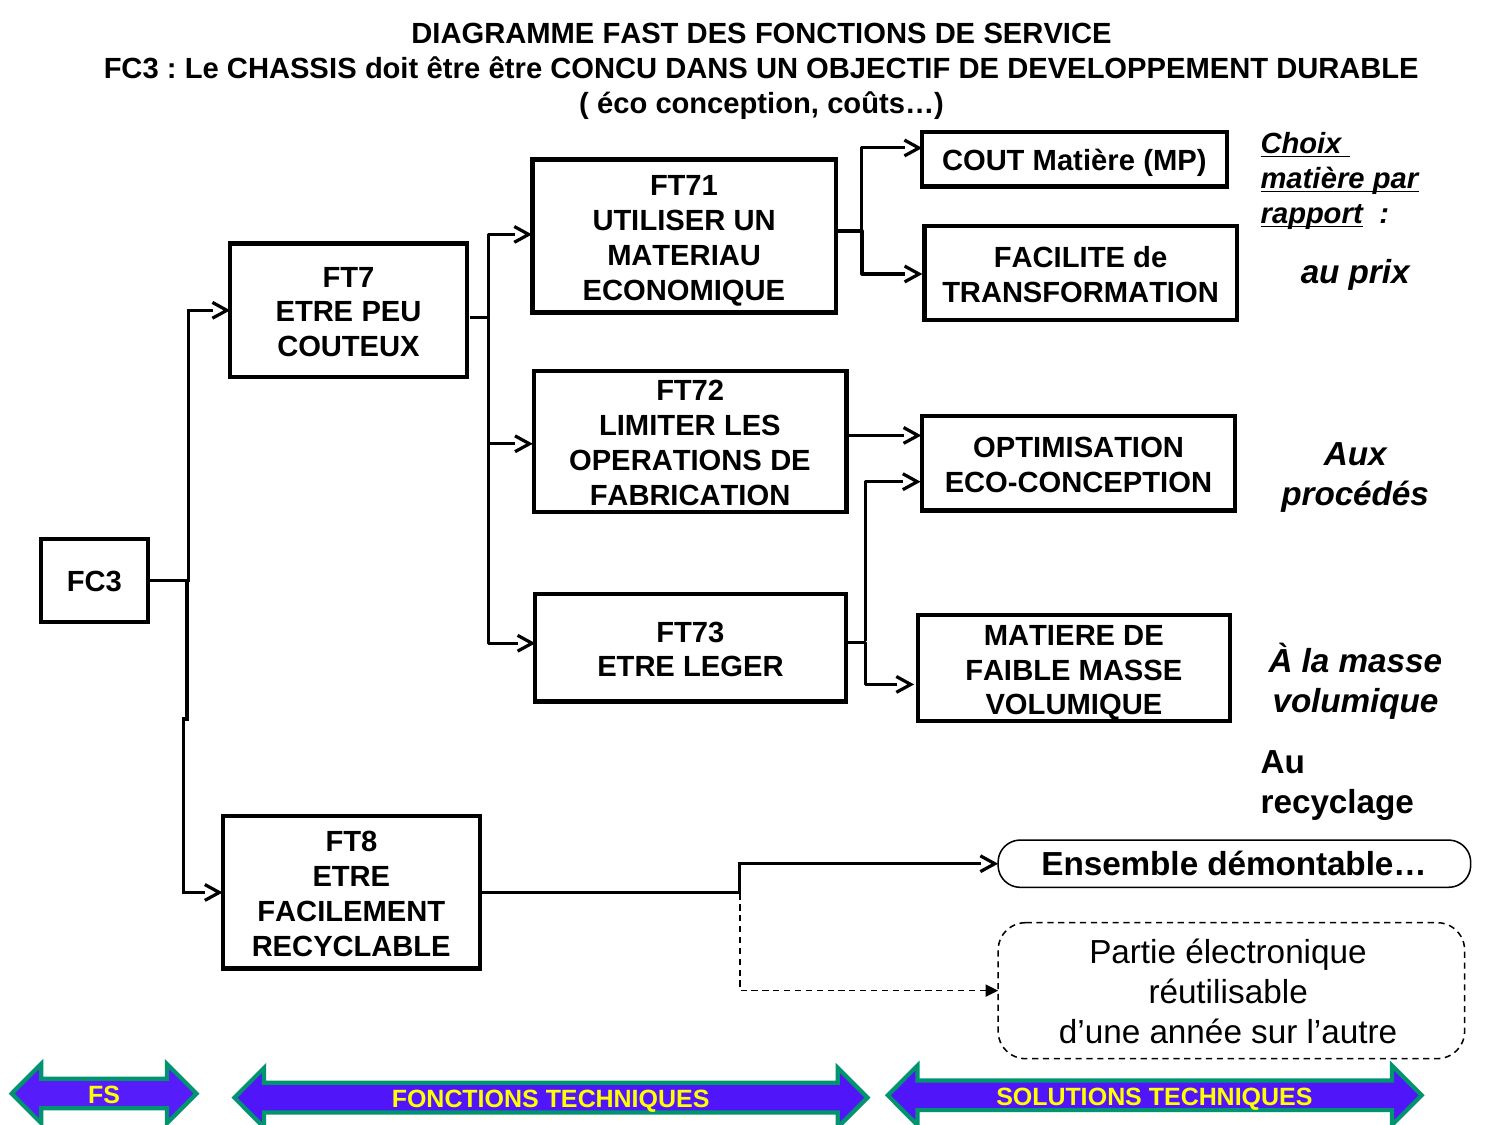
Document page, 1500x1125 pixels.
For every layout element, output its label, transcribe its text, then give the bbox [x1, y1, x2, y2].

text_box FT71 UTILISER UN MATERIAU ECONOMIQUE [532, 159, 836, 313]
text_box OPTIMISATION ECO-CONCEPTION [922, 416, 1235, 511]
text_box Partie électronique réutilisable d’une année sur l’autre [1003, 922, 1453, 1058]
text_box Ensemble démontable… [1009, 834, 1459, 841]
text_box FT7 ETRE PEU COUTEUX [230, 243, 468, 378]
text_box Ensemble démontable… [1009, 841, 1459, 886]
text_box COUT Matière (MP) [921, 131, 1228, 187]
text_box FS [11, 1063, 197, 1124]
text_box FT73 ETRE LEGER [535, 593, 846, 702]
text_box FT72 LIMITER LES OPERATIONS DE FABRICATION [533, 371, 847, 512]
text_box FACILITE de TRANSFORMATION [924, 226, 1237, 321]
text_box FT8 ETRE FACILEMENT RECYCLABLE [222, 816, 481, 969]
title DIAGRAMME FAST DES FONCTIONS DE SERVICE FC3 : Le CHASSIS doit être être CONCU DANS UN OBJECTIF DE DEVELOPPEMENT DURABLE ( éco conception, coûts…) [64, 6, 1459, 162]
text_box FC3 [41, 538, 148, 622]
text_box SOLUTIONS TECHNIQUES [887, 1065, 1422, 1125]
text_box Ensemble démontable… [1009, 886, 1459, 890]
text_box MATIERE DE FAIBLE MASSE VOLUMIQUE [917, 615, 1231, 722]
text_box Choix matière par rapport : au prix Aux procédés À la masse volumique Au recyclage [1257, 117, 1454, 828]
text_box FONCTIONS TECHNIQUES [234, 1067, 868, 1125]
